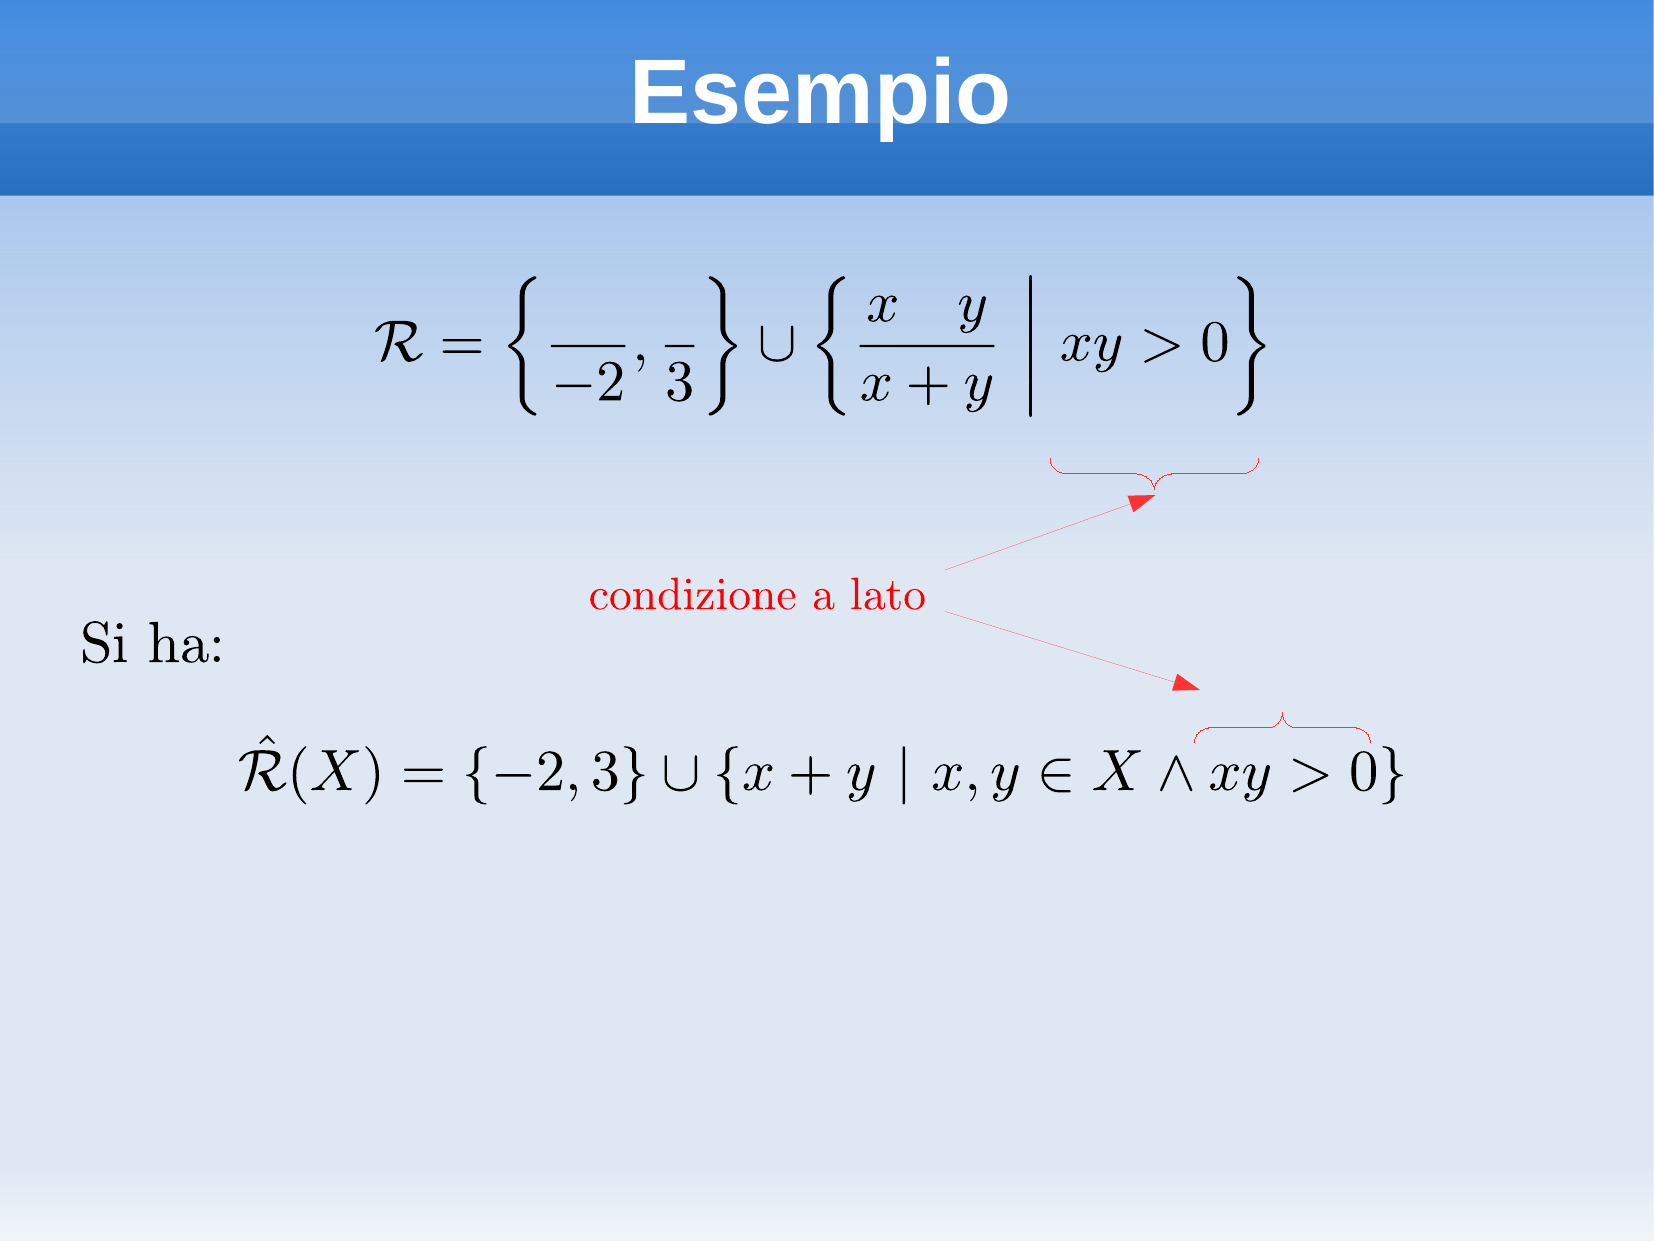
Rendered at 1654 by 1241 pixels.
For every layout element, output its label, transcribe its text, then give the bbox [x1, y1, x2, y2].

title Esempio [76, 0, 1565, 196]
picture [0, 0, 1654, 1241]
text_box [79, 274, 1408, 805]
